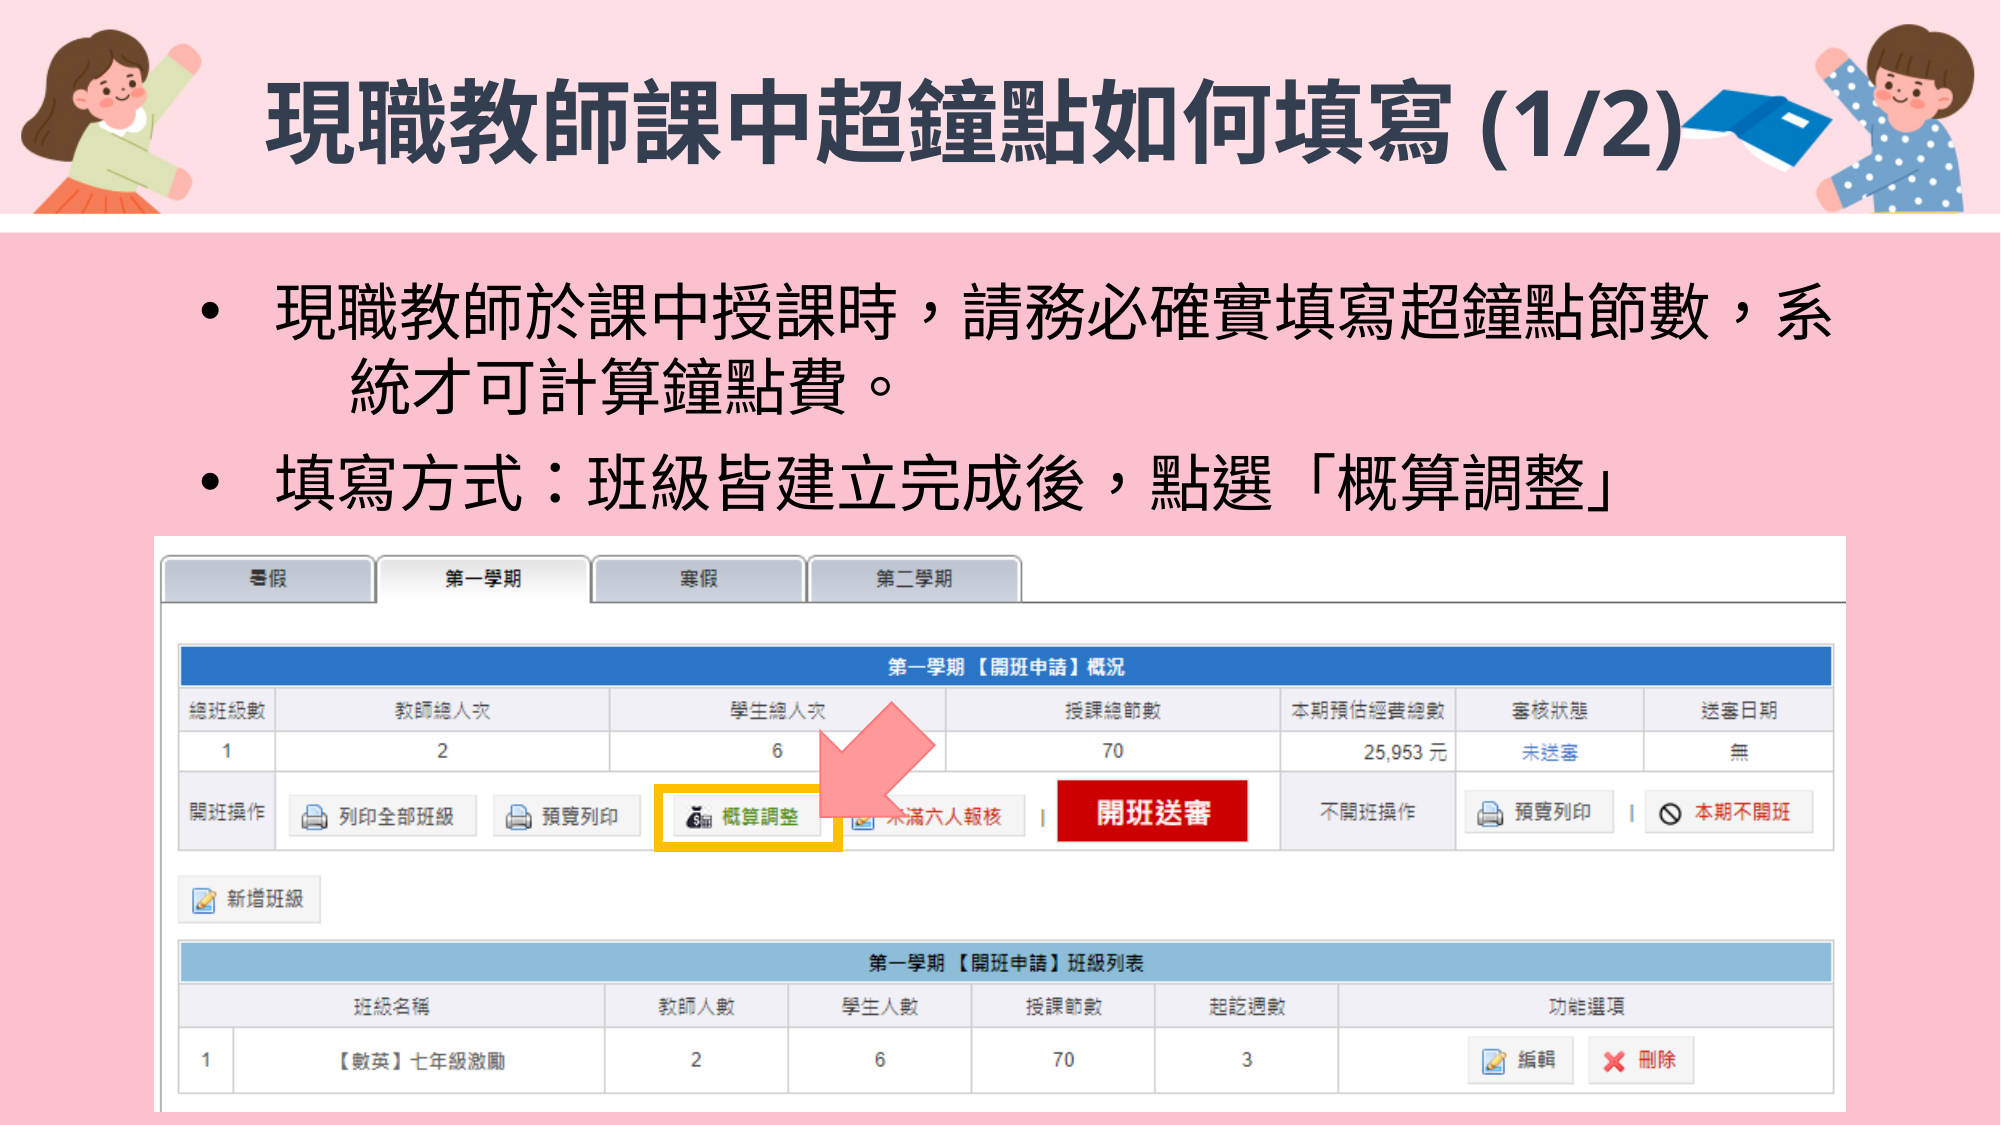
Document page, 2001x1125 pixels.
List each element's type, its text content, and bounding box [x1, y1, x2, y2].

text_box 現職教師課中超鐘點如何填寫(1/2) [250, 58, 1700, 183]
picture [154, 536, 1846, 1112]
subtitle 現職教師於課中授課時，請務必確實填寫超鐘點節數，系統才可計算鐘點費。 填寫方式：班級皆建立完成後，點選「概算調整」 [184, 265, 1897, 954]
text_box [820, 702, 935, 817]
